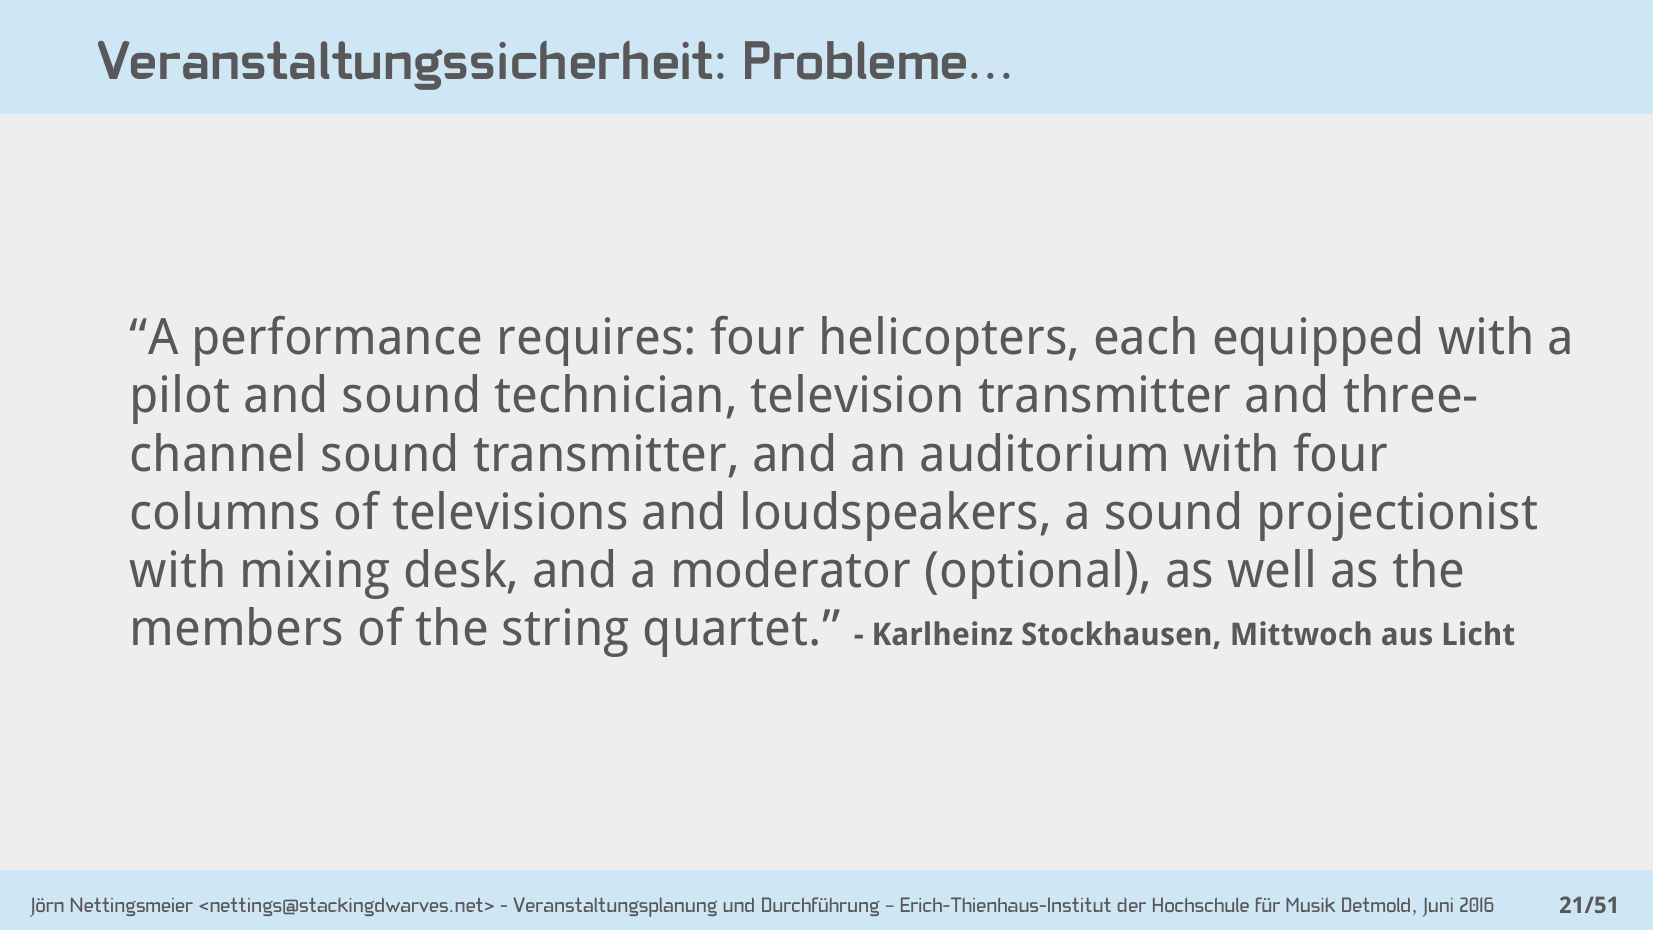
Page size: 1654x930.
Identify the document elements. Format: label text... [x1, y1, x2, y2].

list “A performance requires: four helicopters, each equipped with a pilot and sound technician, television transmitter and three-channel sound transmitter, and an auditorium with four columns of televisions and loudspeakers, a sound projectionist with mixing desk, and a moderator (optional), as well as the members of the string quartet.” - Karlheinz Stockhausen, Mittwoch aus Licht [58, 308, 1576, 707]
title Veranstaltungssicherheit: Probleme... [97, 0, 1337, 126]
